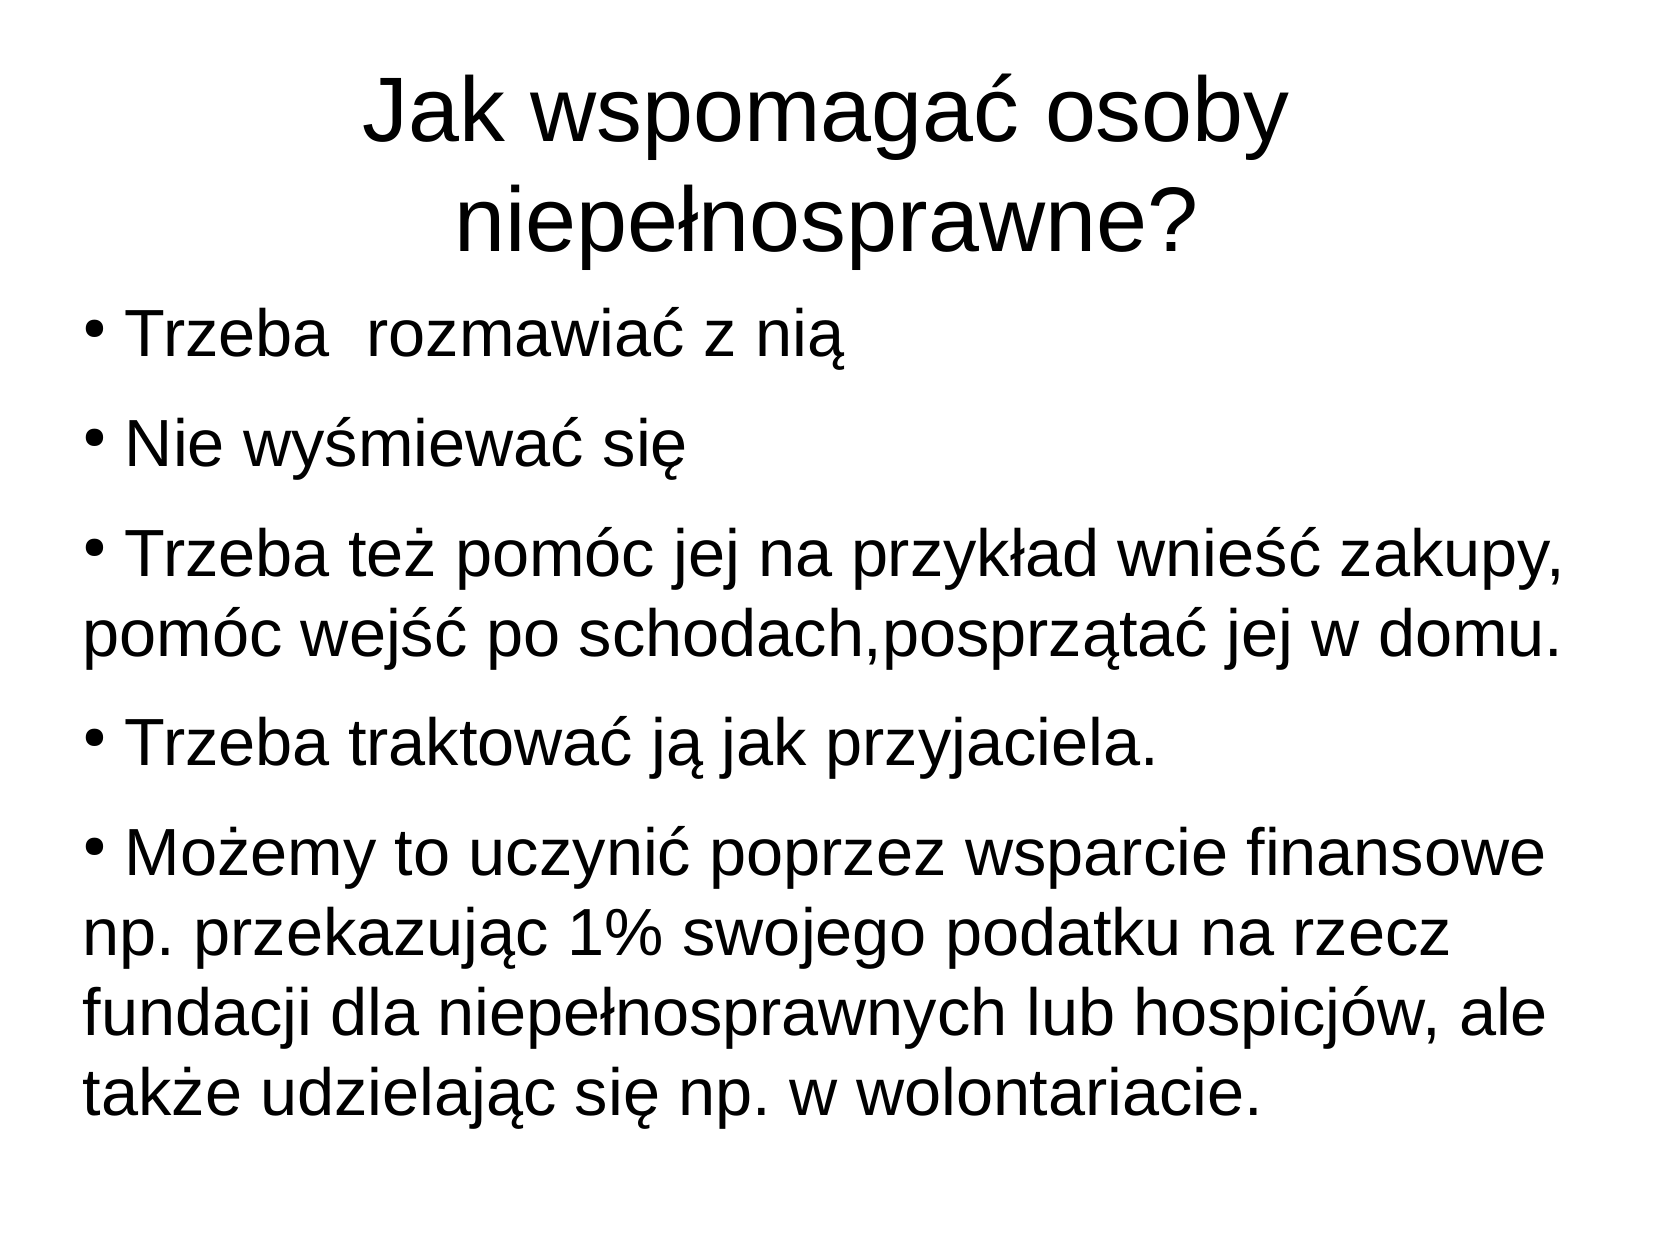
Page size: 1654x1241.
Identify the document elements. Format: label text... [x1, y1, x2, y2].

title Jak wspomagać osoby niepełnosprawne? [82, 49, 1571, 257]
list Trzeba rozmawiać z nią Nie wyśmiewać się Trzeba też pomóc jej na przykład wnieść zakupy, pomóc wejść po schodach,posprzątać jej w domu. Trzeba traktować ją jak przyjaciela. Możemy to uczynić poprzez wsparcie finansowe np. przekazując 1% swojego podatku na rzecz fundacji dla niepełnosprawnych lub hospicjów, ale także udzielając się np. w wolontariacie. [82, 290, 1571, 1231]
